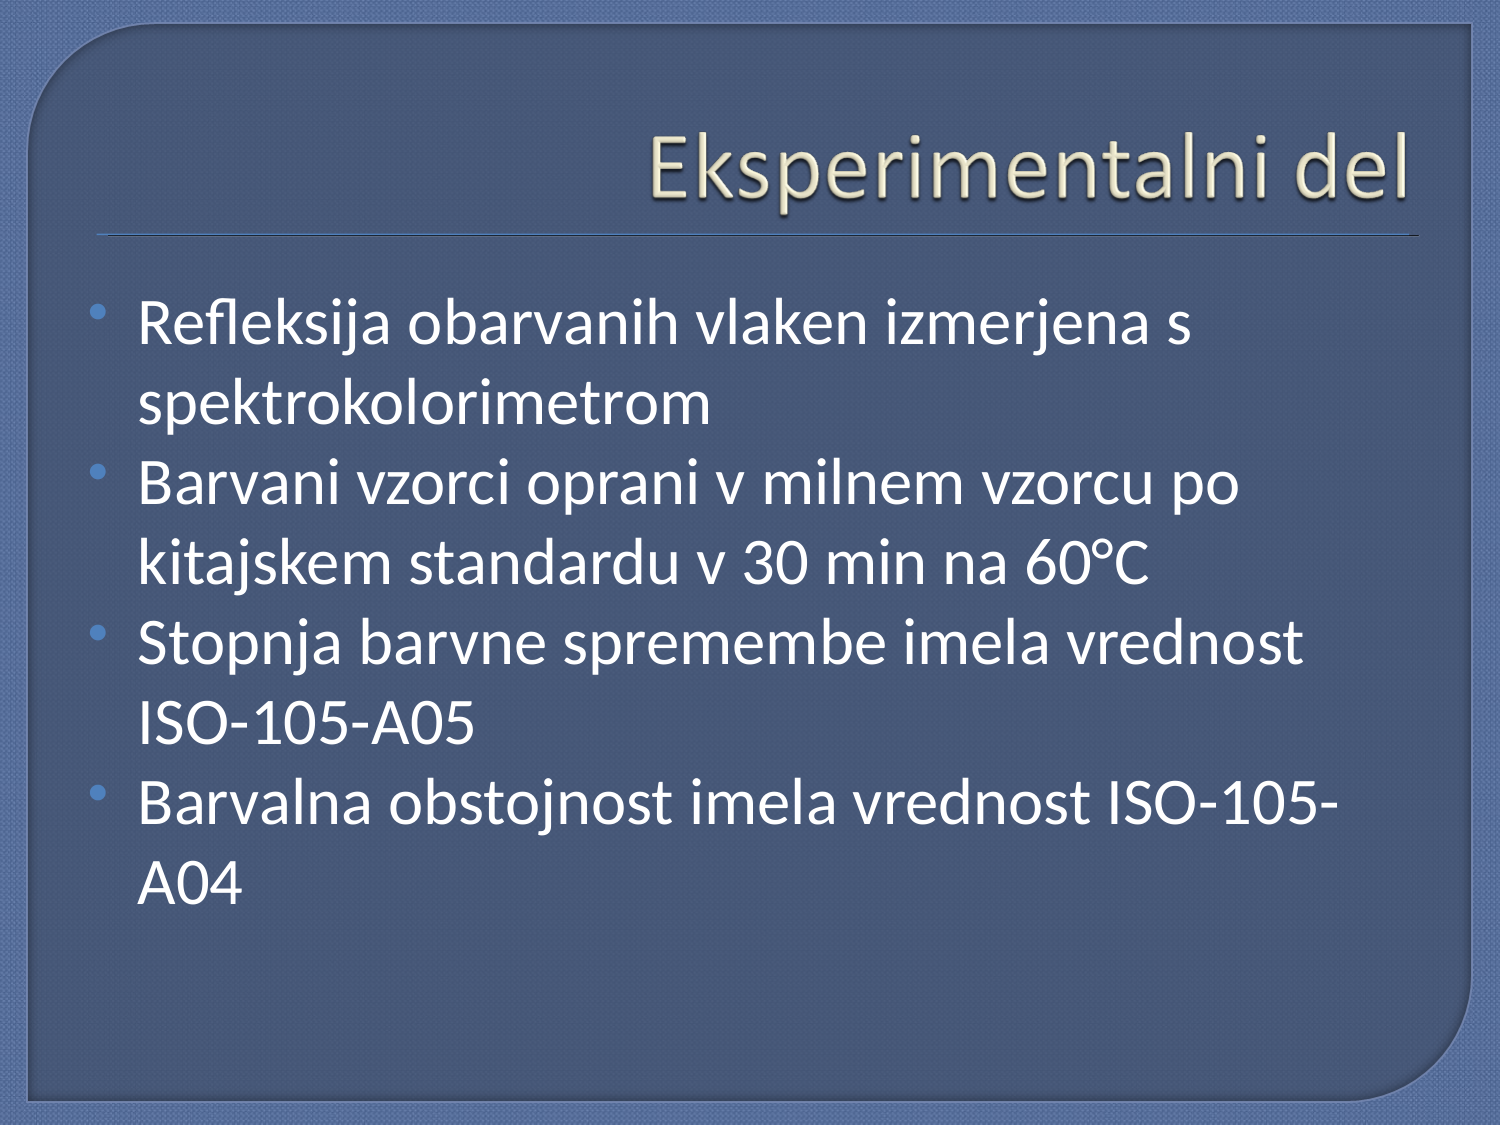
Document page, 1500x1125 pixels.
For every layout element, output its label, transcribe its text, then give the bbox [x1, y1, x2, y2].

list Refleksija obarvanih vlaken izmerjena s spektrokolorimetrom Barvani vzorci oprani v milnem vzorcu po kitajskem standardu v 30 min na 60°C Stopnja barvne spremembe imela vrednost ISO-105-A05 Barvalna obstojnost imela vrednost ISO-105-A04 [75, 270, 1426, 1013]
text_box [75, 41, 1476, 291]
picture [0, 0, 1500, 1125]
